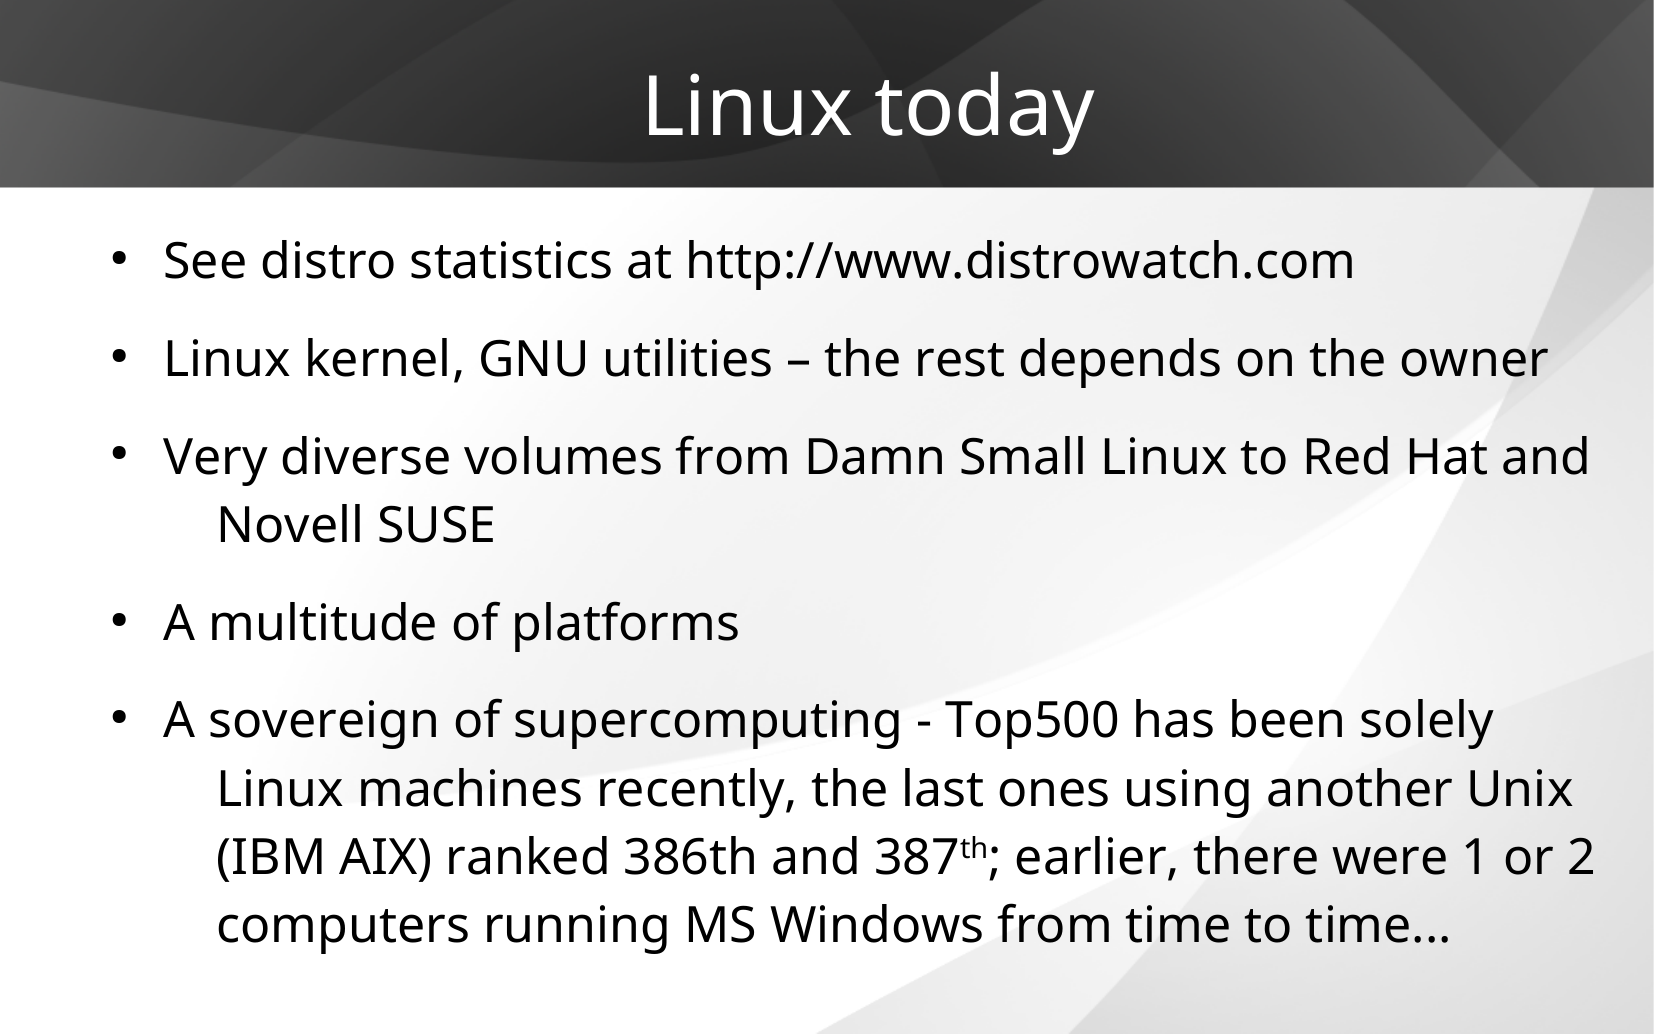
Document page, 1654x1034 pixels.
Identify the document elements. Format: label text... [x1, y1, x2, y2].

list See distro statistics at http://www.distrowatch.com Linux kernel, GNU utilities – the rest depends on the owner Very diverse volumes from Damn Small Linux to Red Hat and Novell SUSE A multitude of platforms A sovereign of supercomputing - Top500 has been solely Linux machines recently, the last ones using another Unix (IBM AIX) ranked 386th and 387th; earlier, there were 1 or 2 computers running MS Windows from time to time... [75, 225, 1613, 1013]
picture [0, 0, 1654, 1034]
title Linux today [124, 0, 1613, 208]
